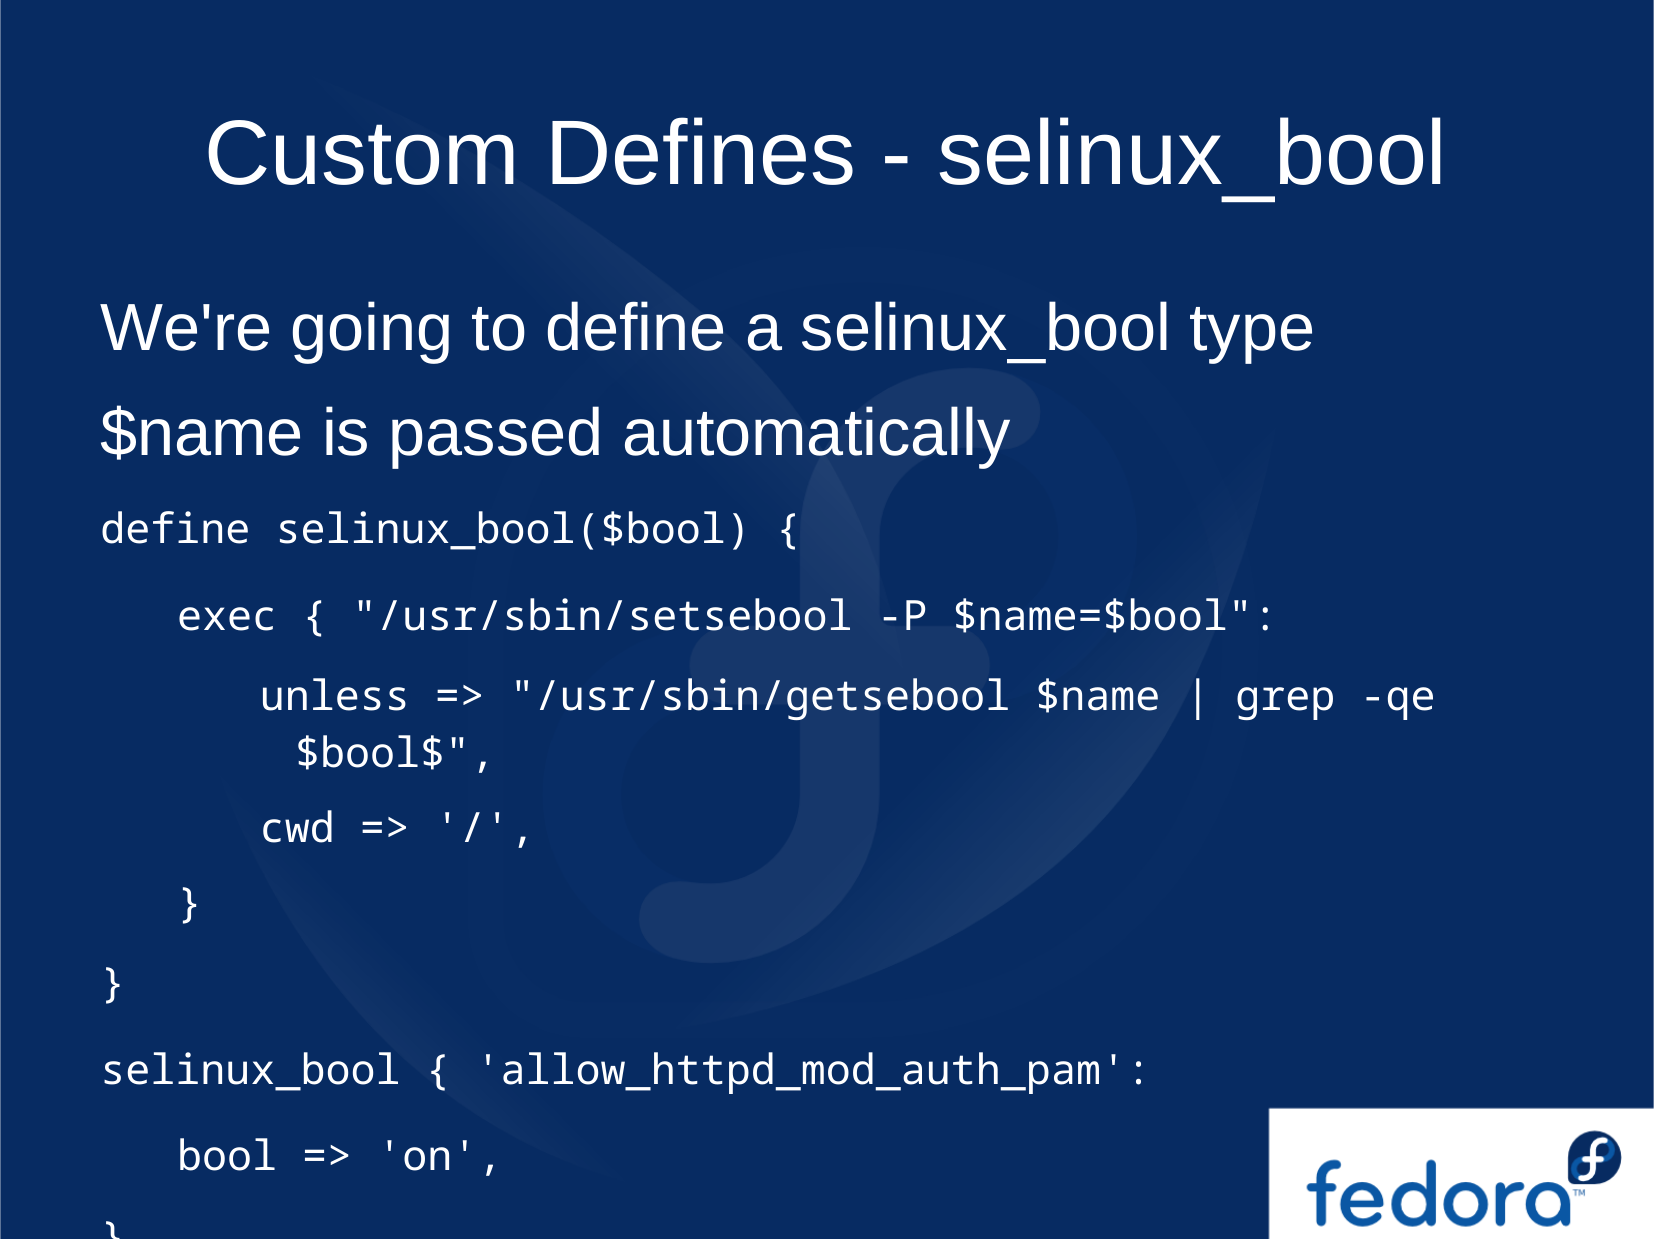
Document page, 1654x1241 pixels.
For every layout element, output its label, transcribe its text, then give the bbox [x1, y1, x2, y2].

picture [0, 0, 1654, 1239]
list We're going to define a selinux_bool type $name is passed automatically define selinux_bool($bool) { exec { "/usr/sbin/setsebool -P $name=$bool": unless => "/usr/sbin/getsebool $name | grep -qe $bool$", cwd => '/', } } selinux_bool { 'allow_httpd_mod_auth_pam': bool => 'on', } [82, 290, 1571, 1169]
title Custom Defines - selinux_bool [82, 56, 1571, 250]
